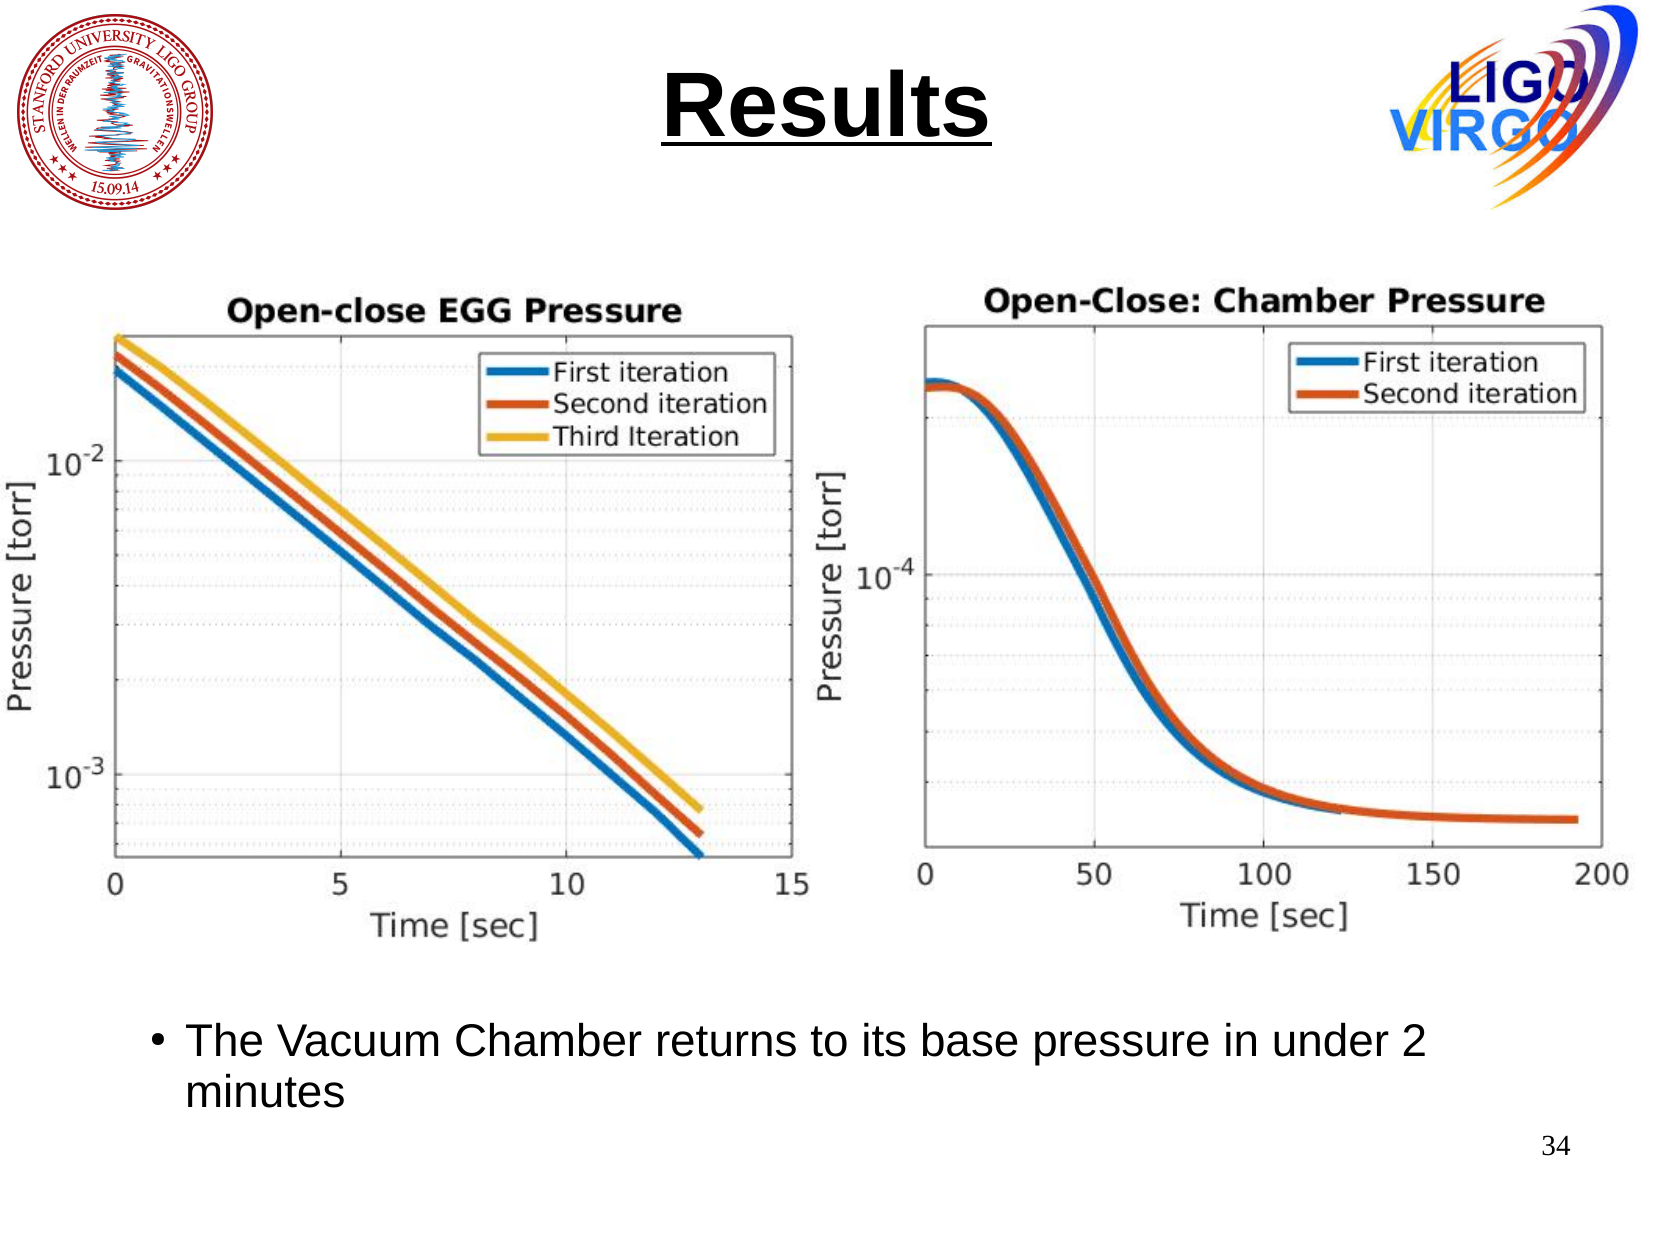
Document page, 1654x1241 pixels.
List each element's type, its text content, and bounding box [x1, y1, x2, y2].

picture [0, 278, 1654, 946]
text_box The Vacuum Chamber returns to its base pressure in under 2 minutes [135, 1007, 1576, 1126]
picture [1372, 0, 1654, 210]
picture [17, 14, 213, 210]
text_box Results [82, 0, 1571, 204]
